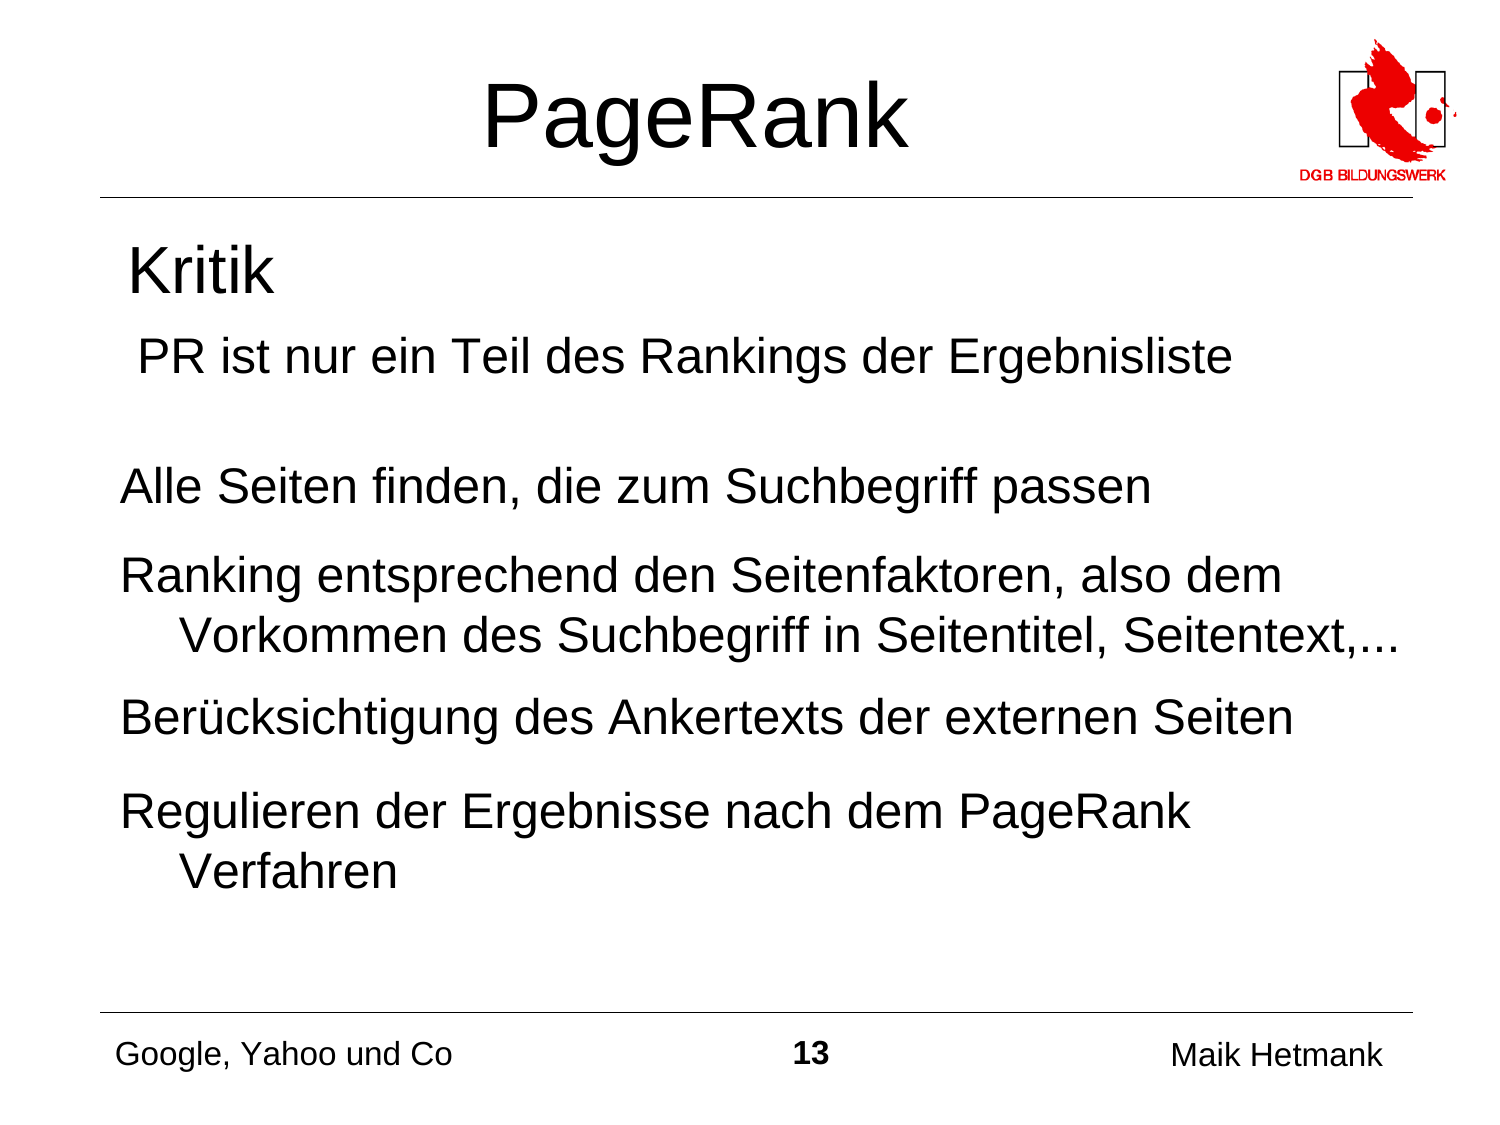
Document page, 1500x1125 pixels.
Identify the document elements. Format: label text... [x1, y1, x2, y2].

list Kritik [112, 224, 1426, 324]
text_box Ranking entsprechend den Seitenfaktoren, also dem Vorkommen des Suchbegriff in Seitentitel, Seitentext,... [119, 543, 1416, 659]
title PageRank [87, 49, 1305, 175]
text_box PR ist nur ein Teil des Rankings der Ergebnisliste [137, 324, 1384, 391]
text_box Alle Seiten finden, die zum Suchbegriff passen [119, 454, 1415, 521]
picture [1299, 37, 1457, 181]
text_box Berücksichtigung des Ankertexts der externen Seiten [119, 685, 1416, 751]
text_box Regulieren der Ergebnisse nach dem PageRank Verfahren [119, 779, 1416, 896]
